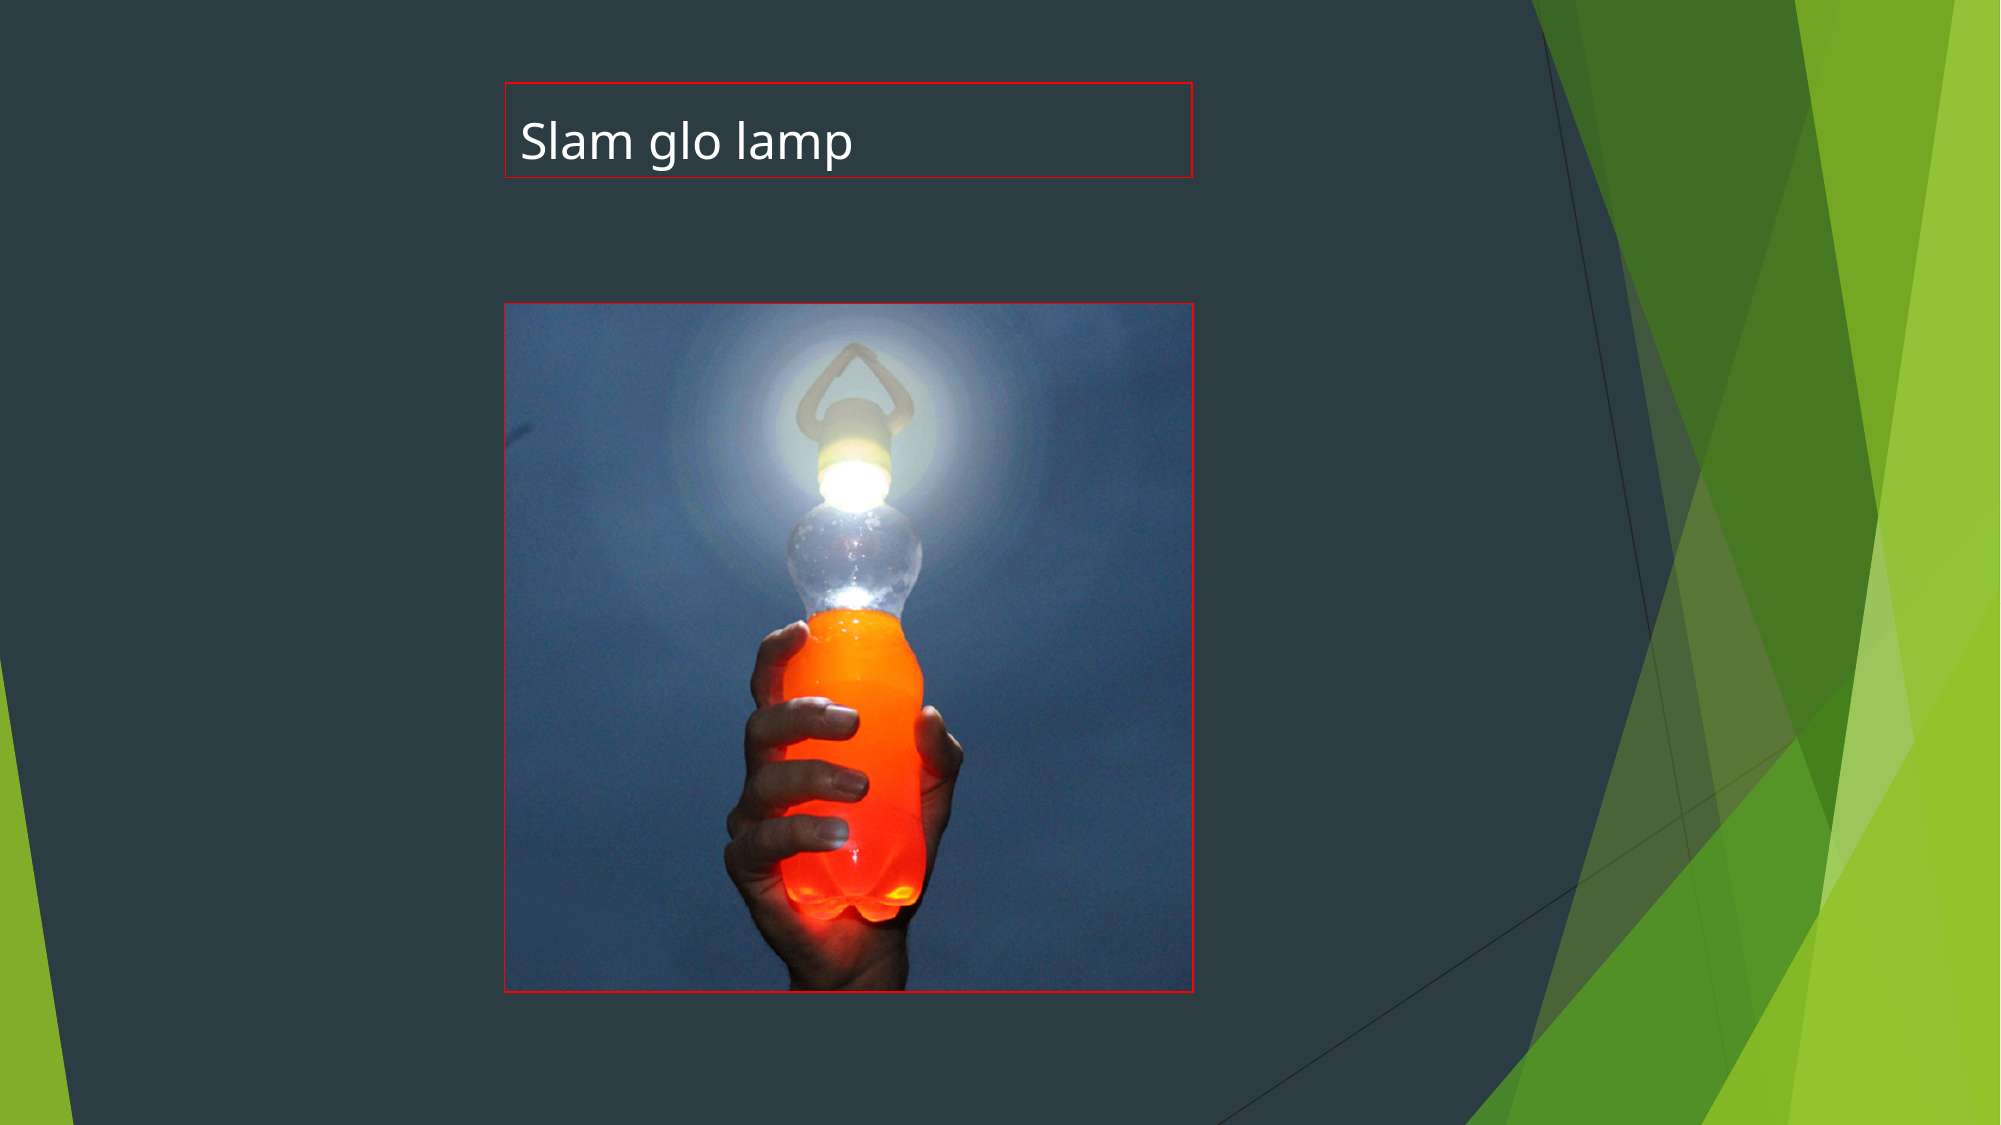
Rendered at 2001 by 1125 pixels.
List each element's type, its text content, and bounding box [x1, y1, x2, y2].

list Slam glo lamp [505, 82, 1192, 178]
picture [505, 304, 1193, 992]
